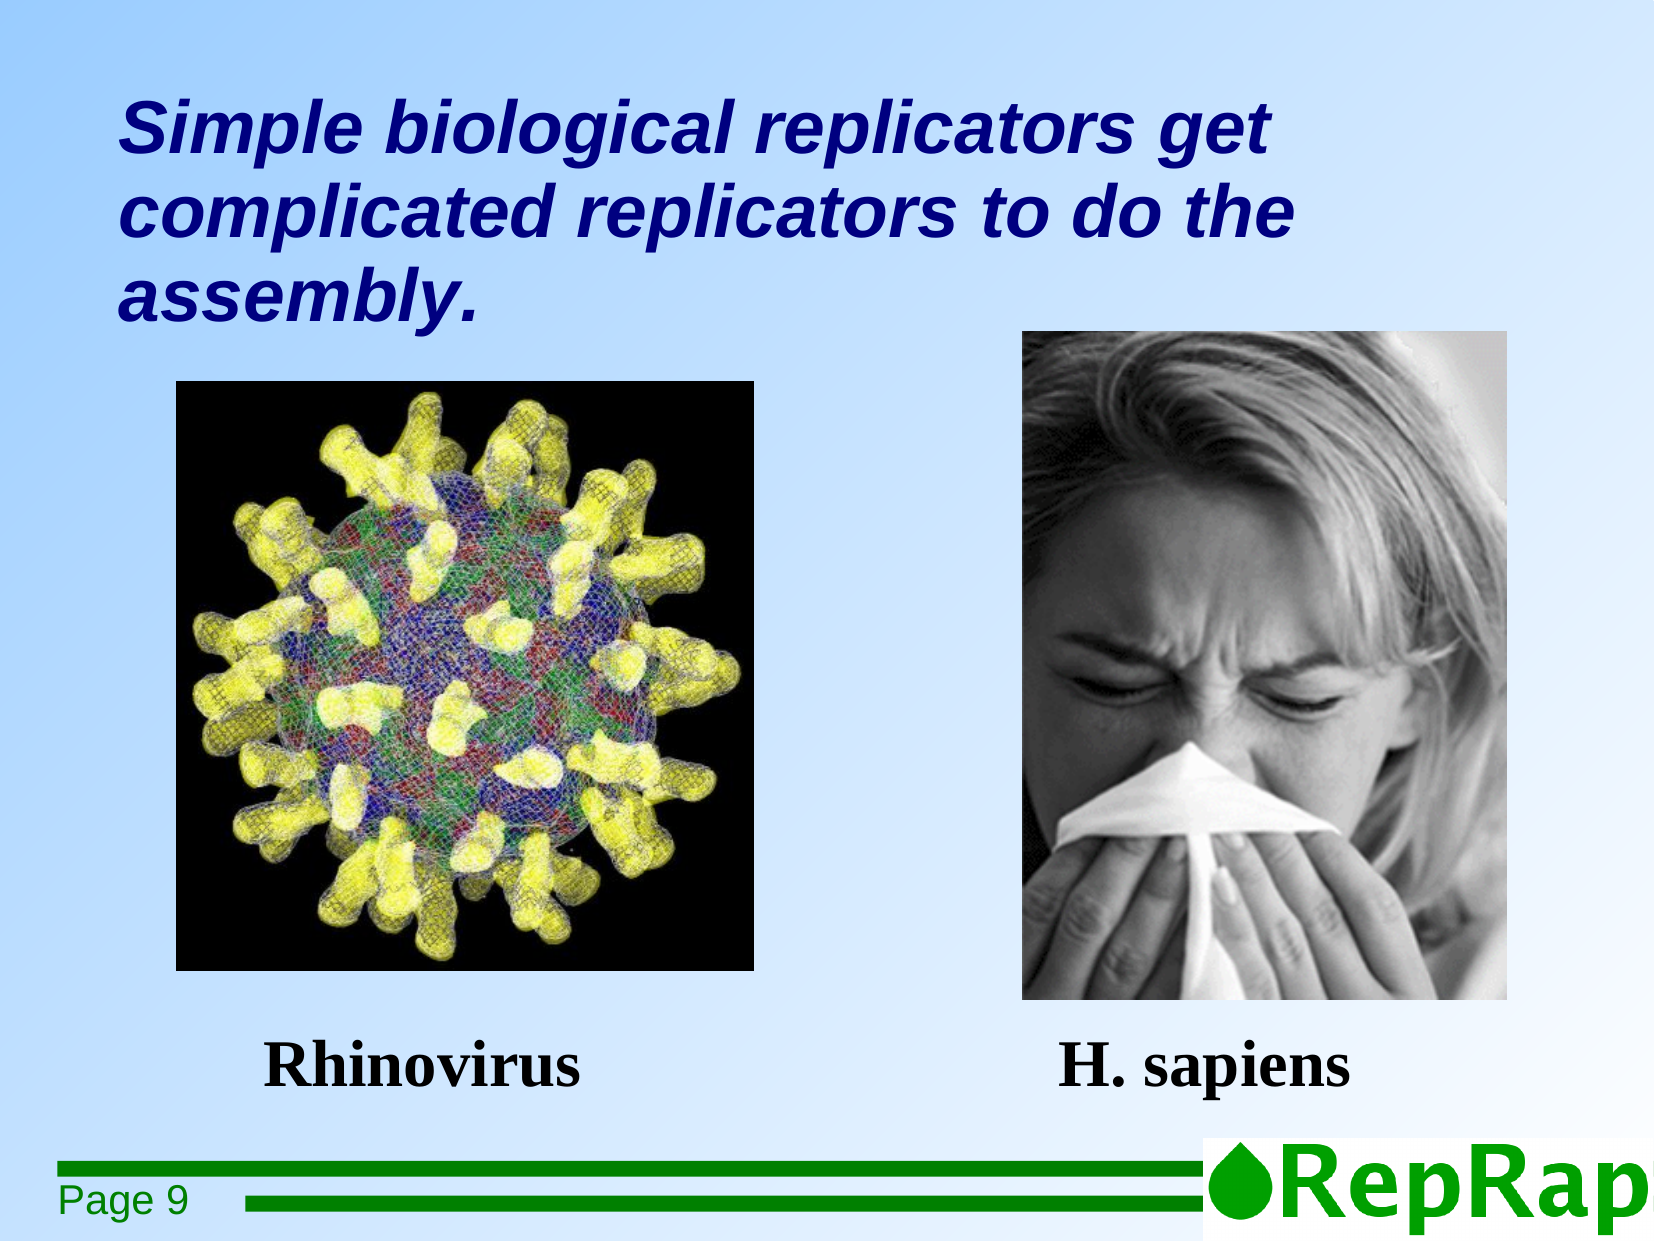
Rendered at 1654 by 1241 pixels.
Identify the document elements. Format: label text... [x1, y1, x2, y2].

picture [176, 381, 754, 971]
picture [1022, 331, 1507, 1000]
picture [1203, 1138, 1654, 1241]
title Simple biological replicators get complicated replicators to do the assembly. [118, 85, 1531, 338]
text_box Rhinovirus H. sapiens [196, 1027, 1524, 1108]
text_box [158, 979, 1587, 1061]
